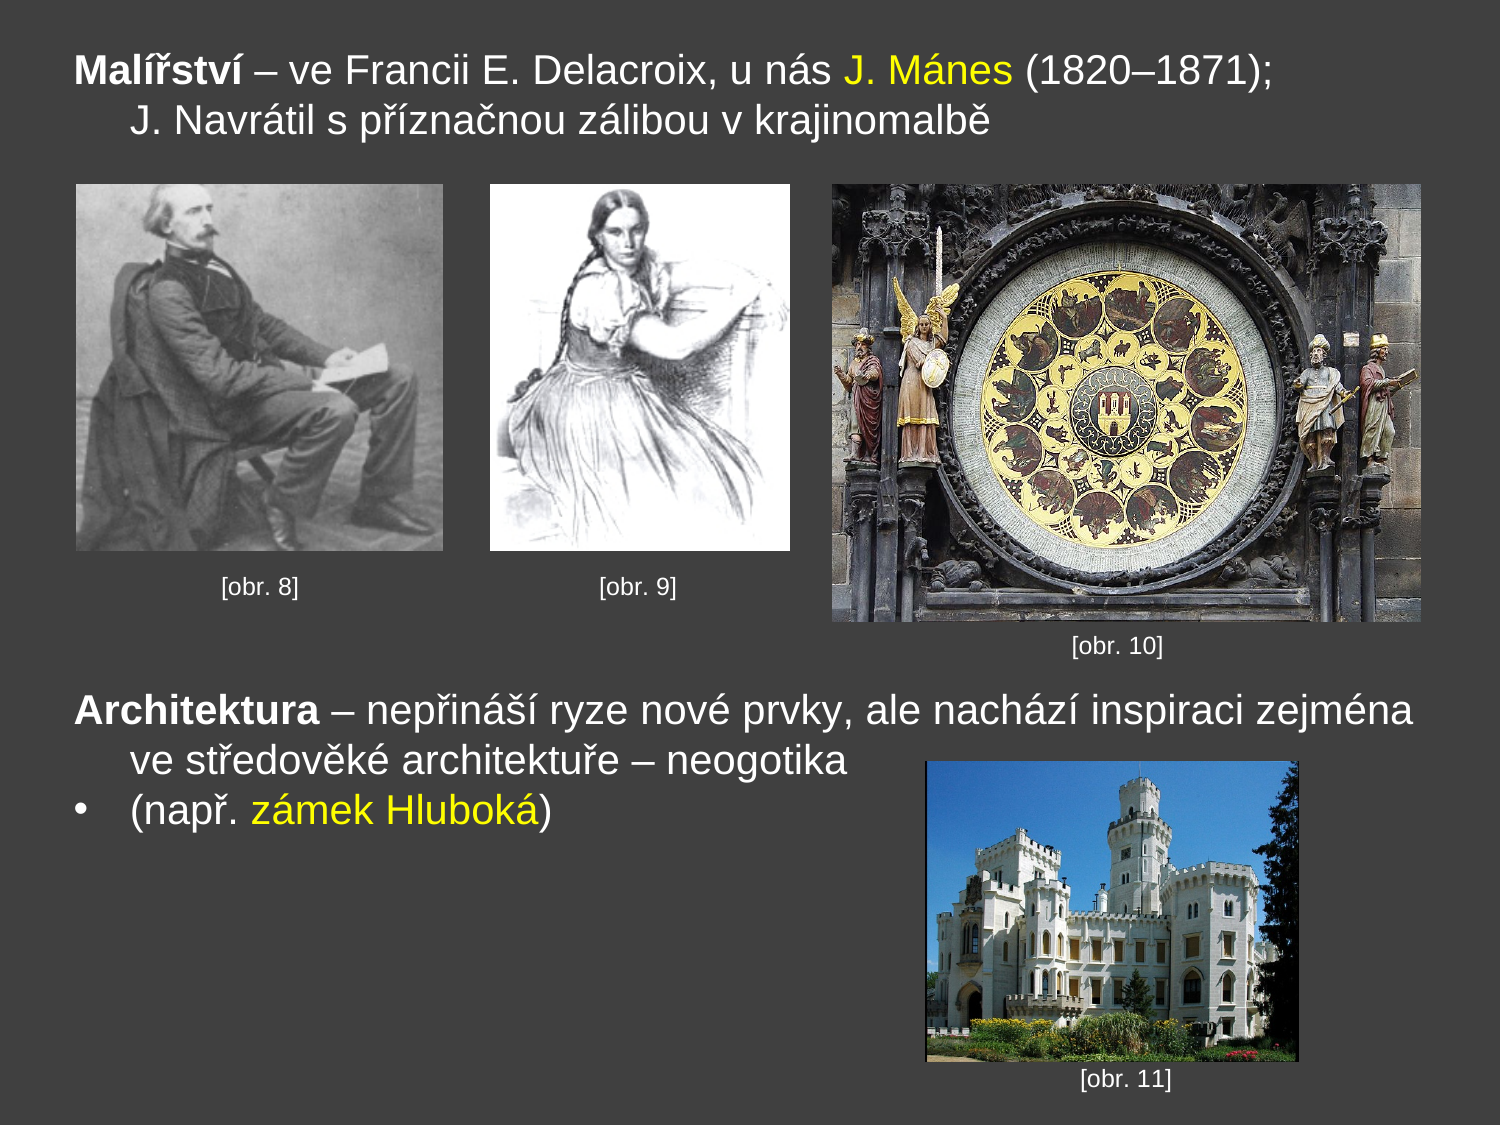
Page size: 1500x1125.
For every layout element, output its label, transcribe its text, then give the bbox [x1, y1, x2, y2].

picture [925, 761, 1299, 1062]
picture [490, 184, 790, 551]
picture [76, 184, 443, 551]
list Malířství – ve Francii E. Delacroix, u nás J. Mánes (1820–1871); J. Navrátil s příznačnou zálibou v krajinomalbě Architektura – nepřináší ryze nové prvky, ale nachází inspiraci zejména ve středověké architektuře – neogotika (např. zámek Hluboká) [58, 35, 1471, 1125]
text_box [obr. 11] [1065, 1054, 1188, 1101]
text_box [obr. 10] [1056, 622, 1179, 668]
text_box [obr. 8] [206, 562, 315, 608]
picture [832, 184, 1421, 622]
text_box [obr. 9] [584, 562, 693, 608]
